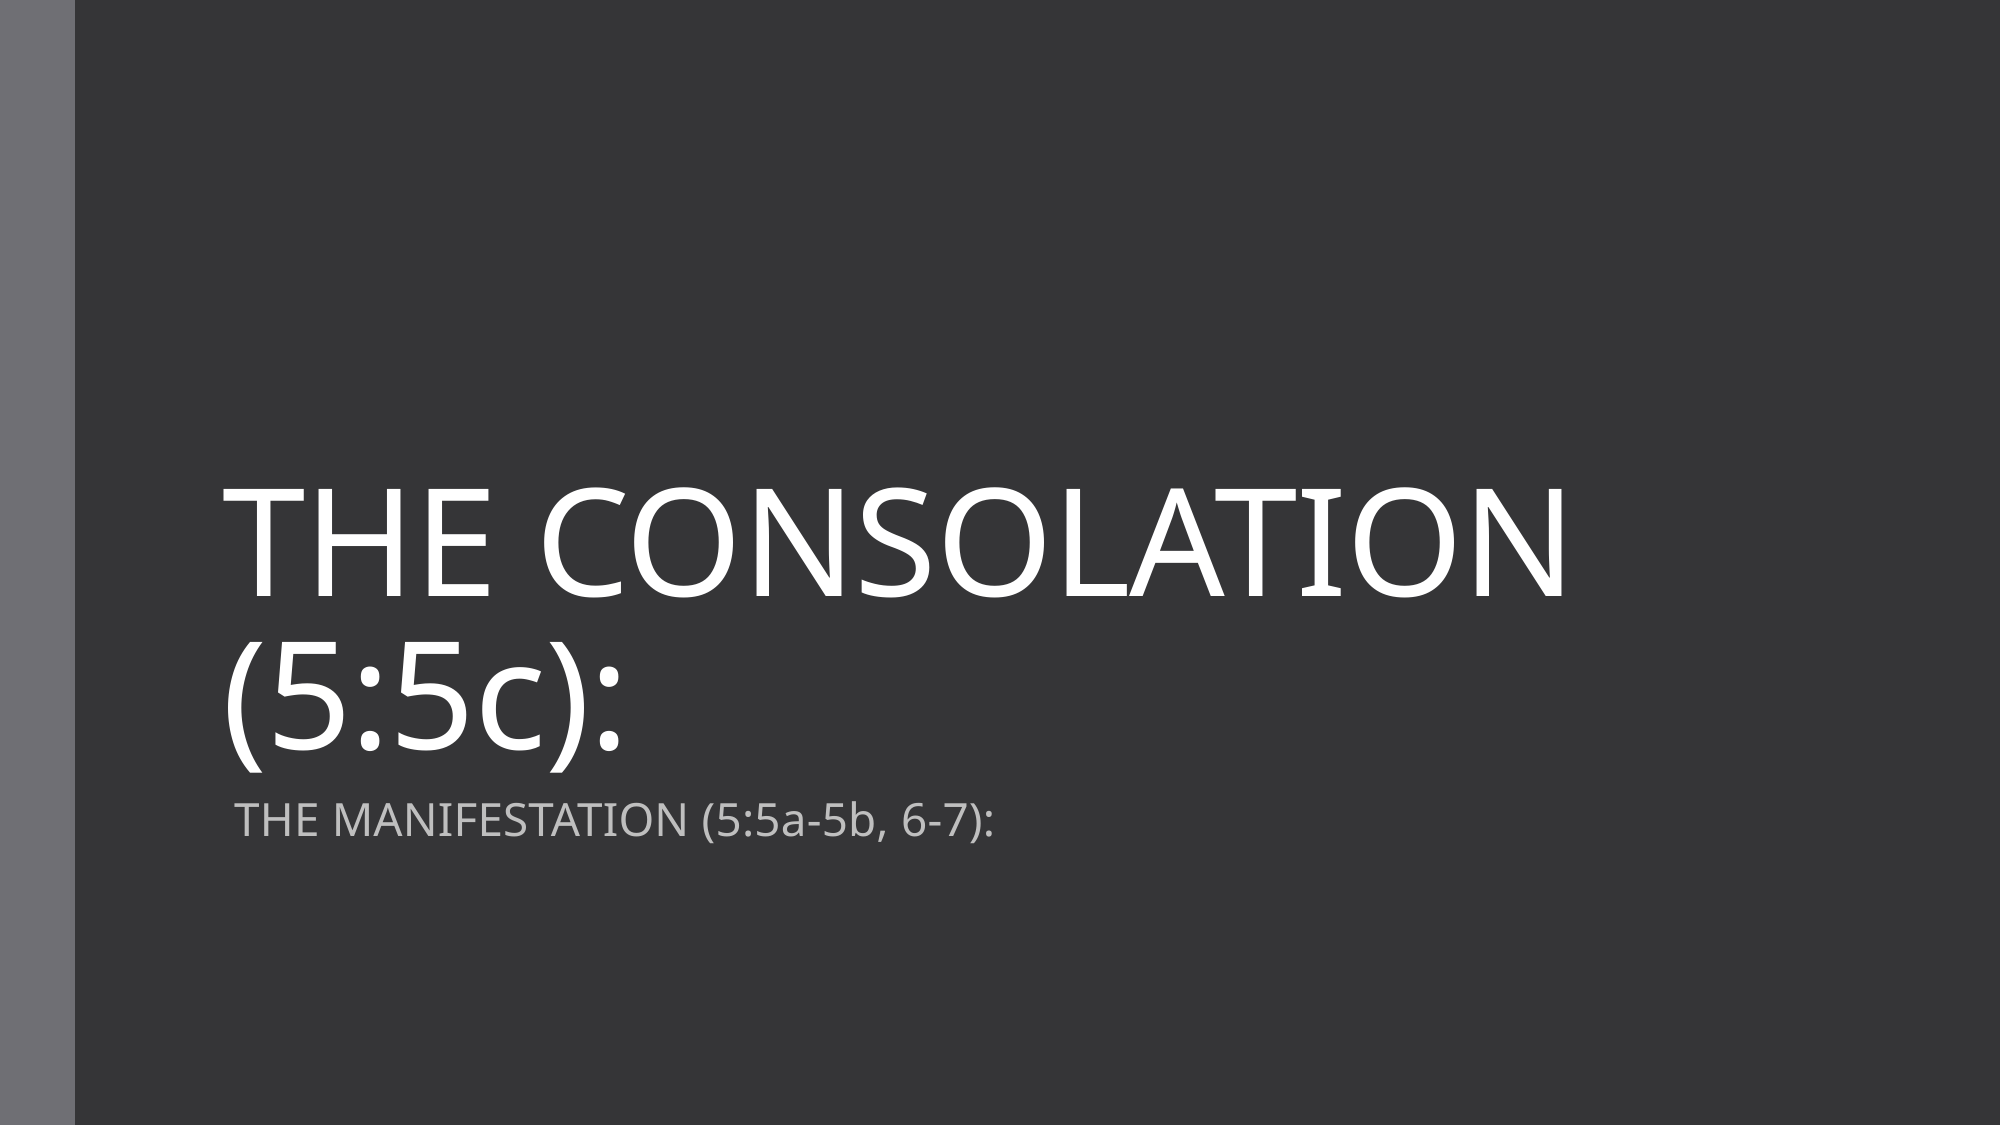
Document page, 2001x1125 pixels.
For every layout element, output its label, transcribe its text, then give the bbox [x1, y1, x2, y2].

title THE CONSOLATION (5:5c): [206, 124, 1752, 787]
subtitle THE MANIFESTATION (5:5a-5b, 6-7): [206, 787, 1752, 1066]
